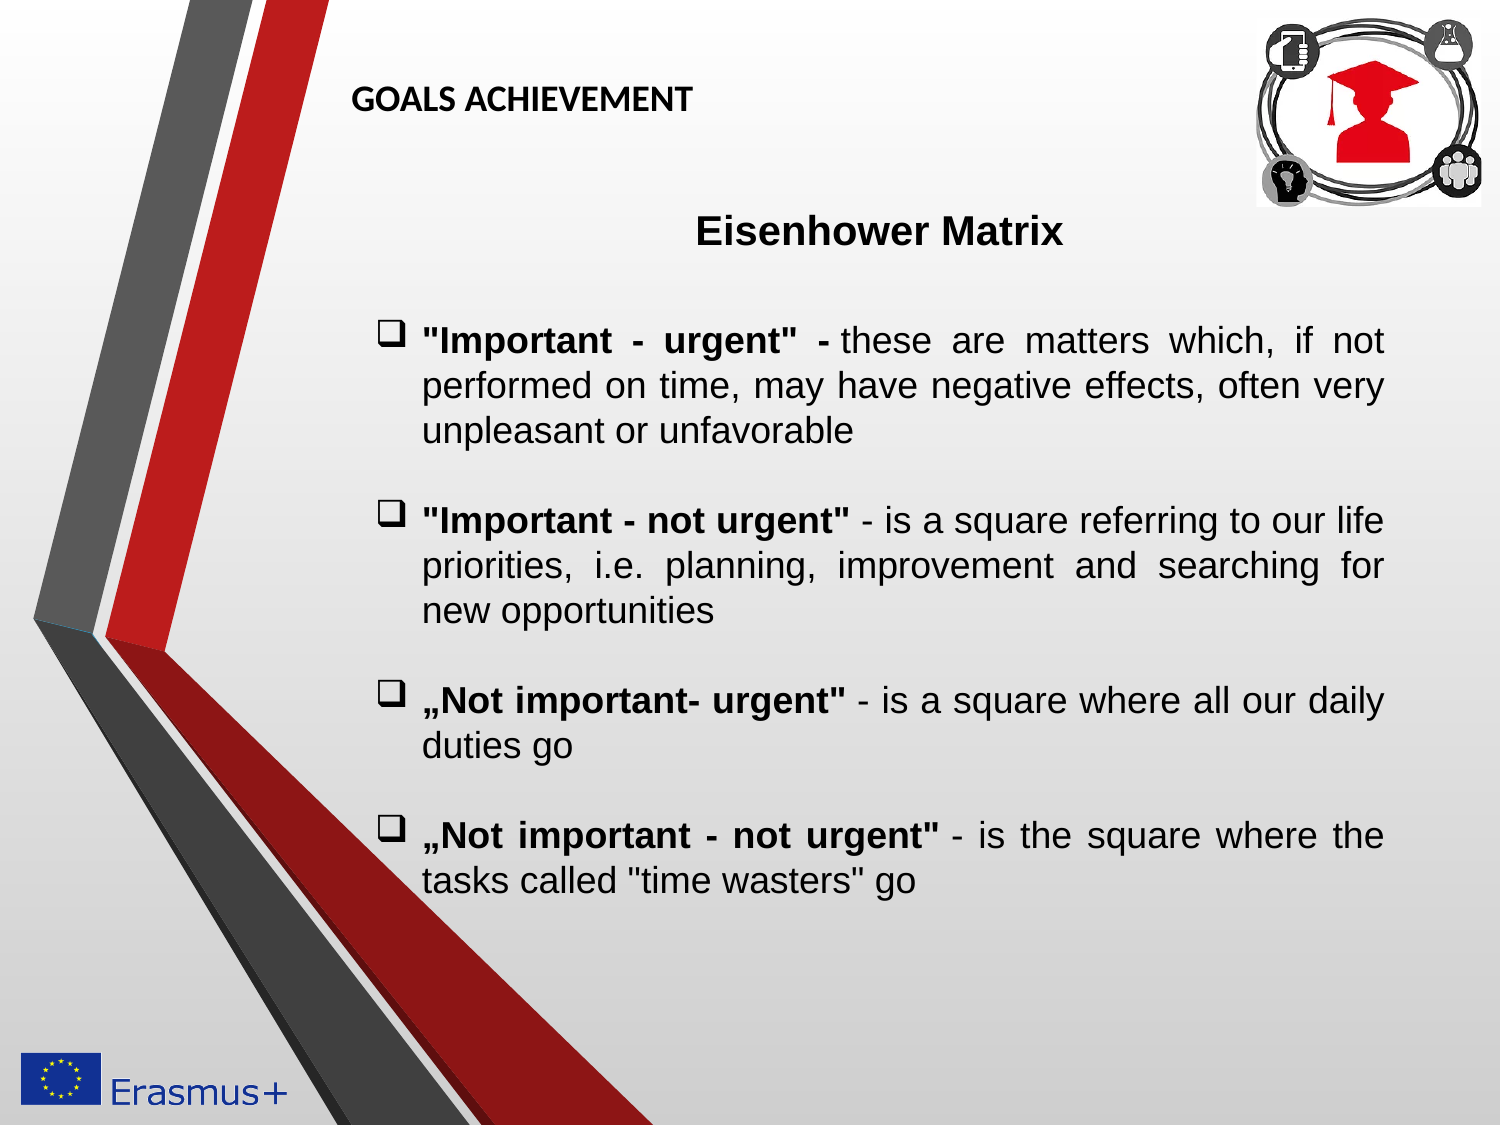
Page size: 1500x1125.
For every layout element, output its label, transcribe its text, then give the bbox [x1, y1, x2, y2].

text_box Eisenhower Matrix "Important - urgent" - these are matters which, if not performed on time, may have negative effects, often very unpleasant or unfavorable "Important - not urgent" - is a square referring to our life priorities, i.e. planning, improvement and searching for new opportunities „Not important- urgent" - is a square where all our daily duties go „Not important - not urgent" - is the square where the tasks called "time wasters" go [360, 196, 1400, 909]
text_box GOALS ACHIEVEMENT [336, 66, 975, 127]
chart [1400, 19, 1483, 209]
picture [1256, 18, 1482, 207]
picture [5, 1037, 302, 1120]
